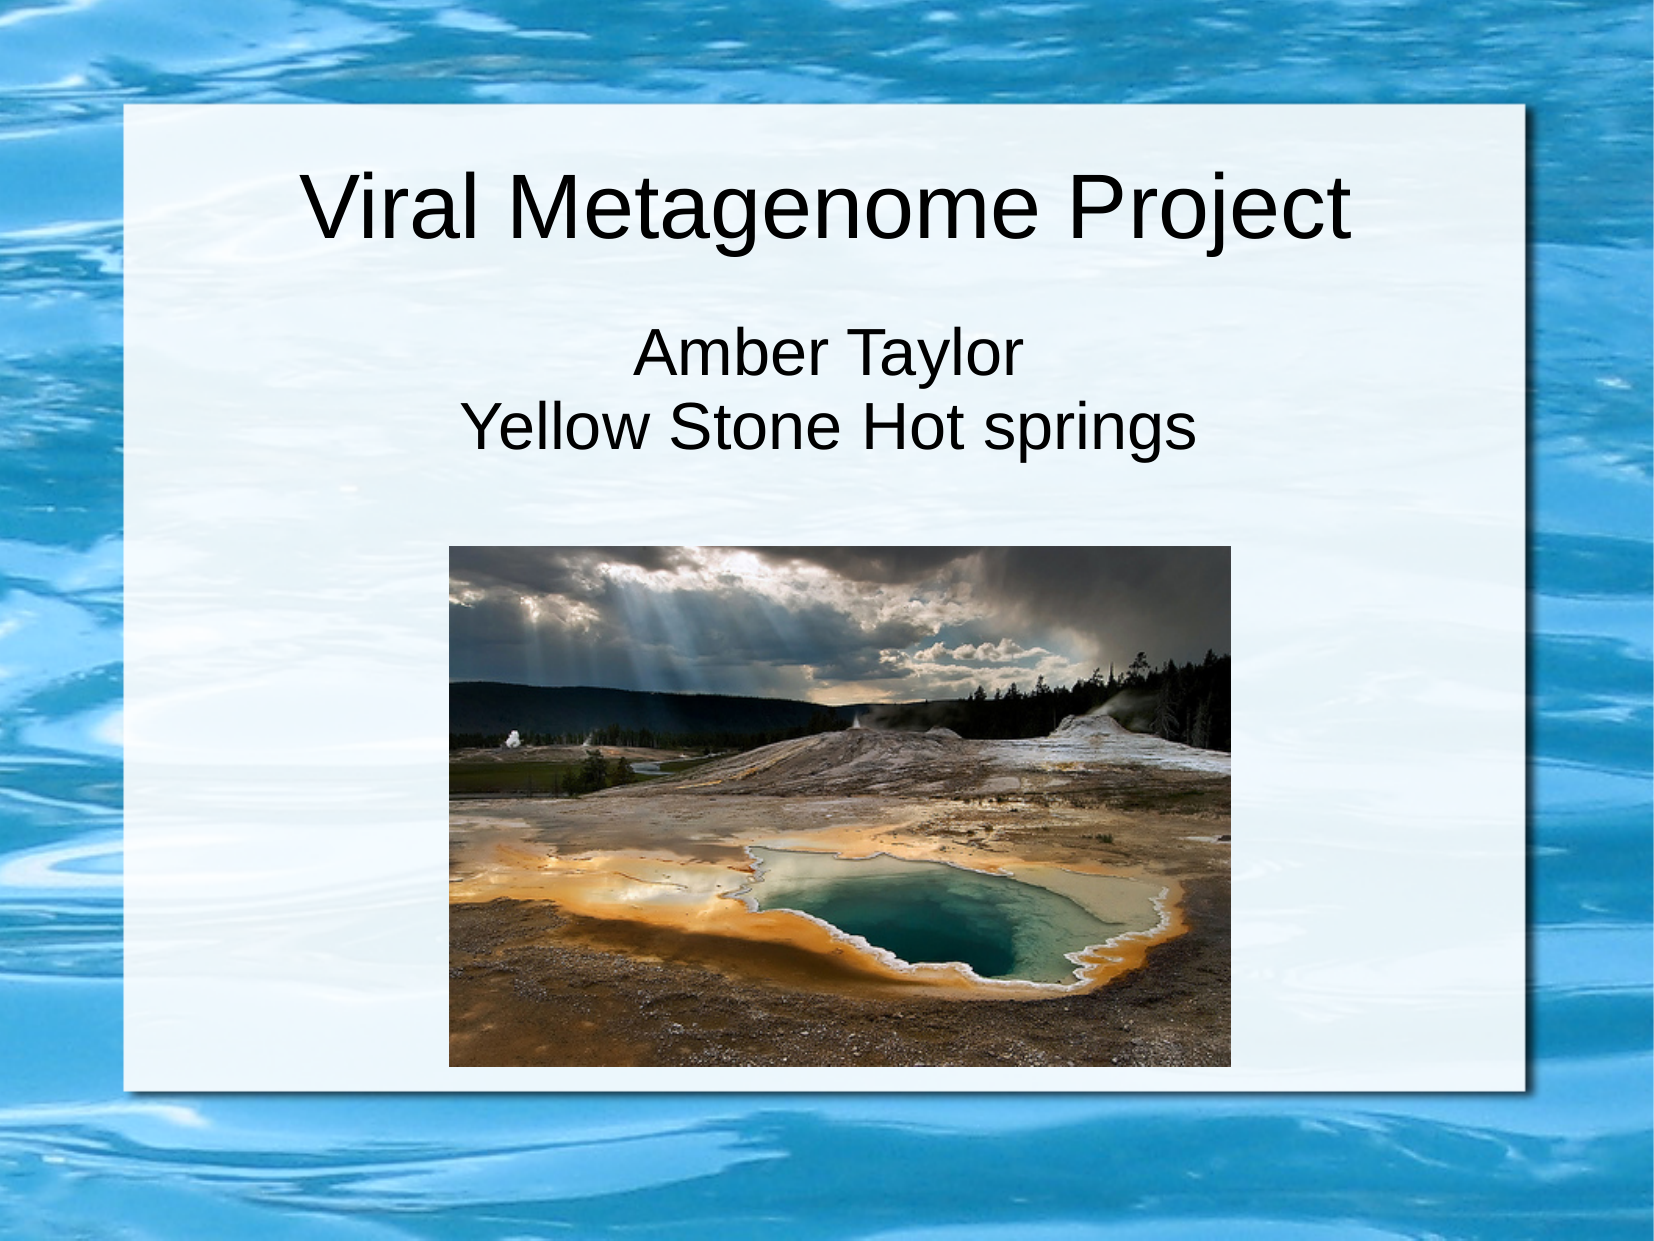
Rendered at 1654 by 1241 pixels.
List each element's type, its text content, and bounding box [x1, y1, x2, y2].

picture [0, 0, 1654, 1241]
title Viral Metagenome Project [147, 125, 1506, 288]
subtitle Amber Taylor Yellow Stone Hot springs [150, 314, 1509, 1063]
